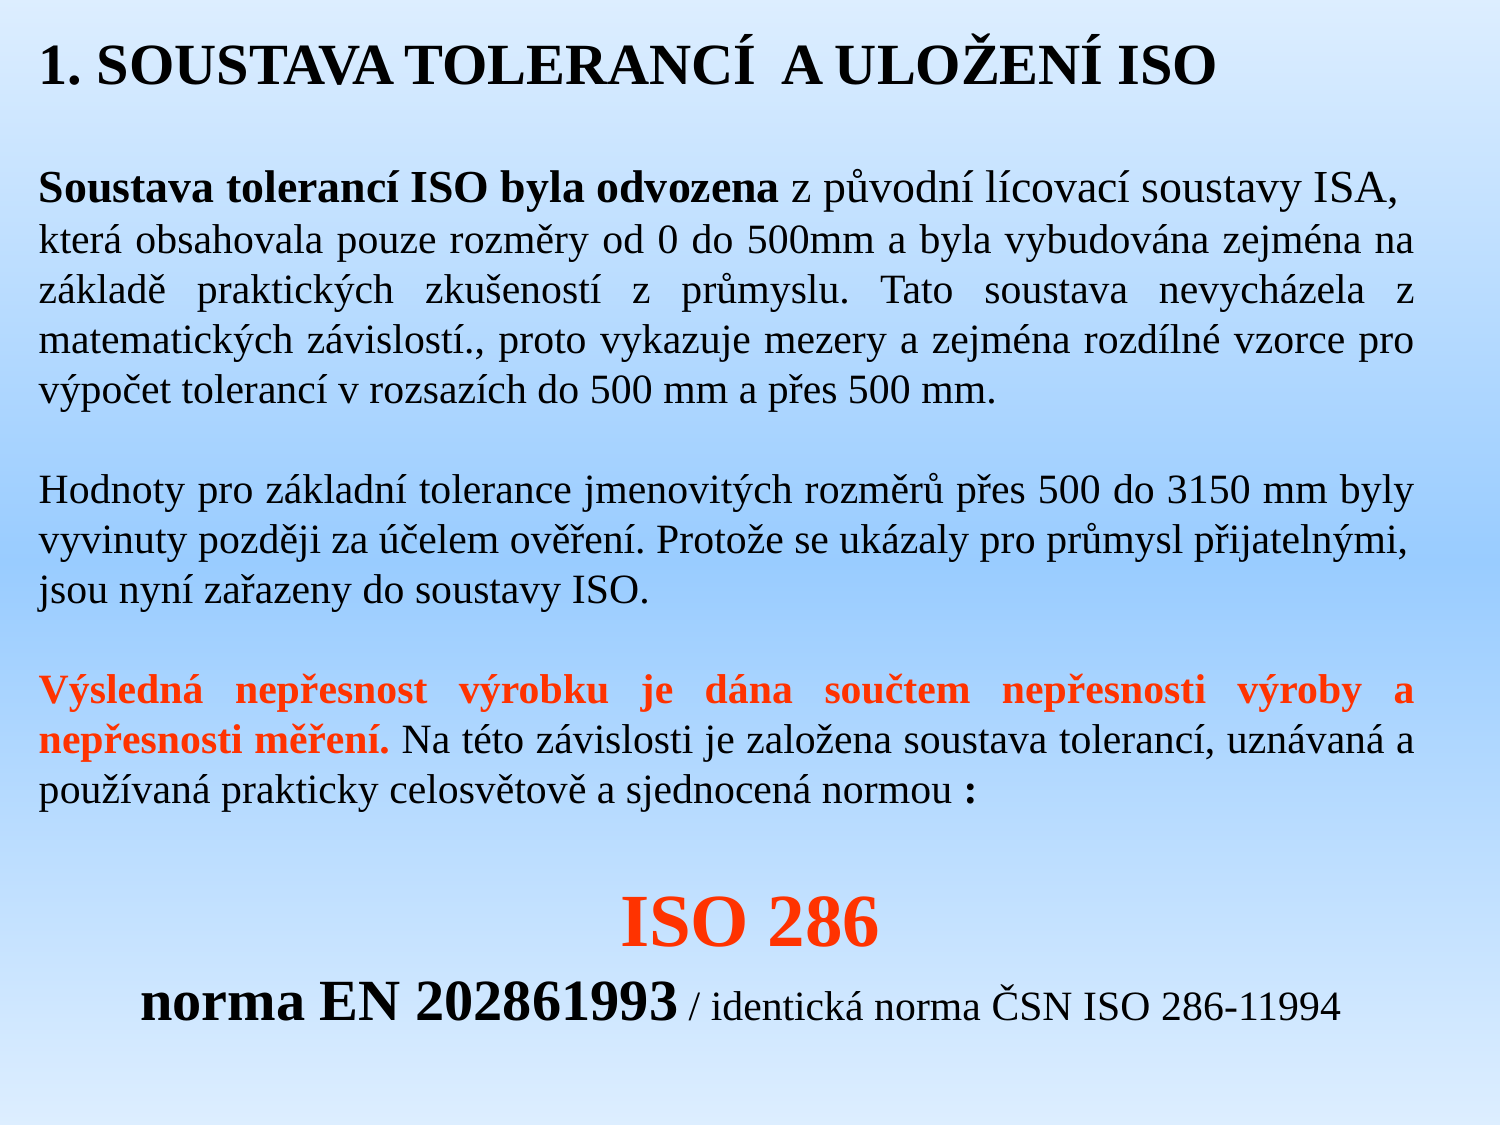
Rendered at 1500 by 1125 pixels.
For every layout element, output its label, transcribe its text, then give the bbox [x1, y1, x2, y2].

text_box 1. SOUSTAVA TOLERANCÍ A ULOŽENÍ ISO Soustava tolerancí ISO byla odvozena z původní lícovací soustavy ISA, která obsahovala pouze rozměry od 0 do 500mm a byla vybudována zejména na základě praktických zkušeností z průmyslu. Tato soustava nevycházela z matematických závislostí., proto vykazuje mezery a zejména rozdílné vzorce pro výpočet tolerancí v rozsazích do 500 mm a přes 500 mm. Hodnoty pro základní tolerance jmenovitých rozměrů přes 500 do 3150 mm byly vyvinuty později za účelem ověření. Protože se ukázaly pro průmysl přijatelnými, jsou nyní zařazeny do soustavy ISO. Výsledná nepřesnost výrobku je dána součtem nepřesnosti výroby a nepřesnosti měření. Na této závislosti je založena soustava tolerancí, uznávaná a používaná prakticky celosvětově a sjednocená normou : ISO 286 norma EN 202861993 / identická norma ČSN ISO 286-11994 [23, 19, 1459, 1125]
